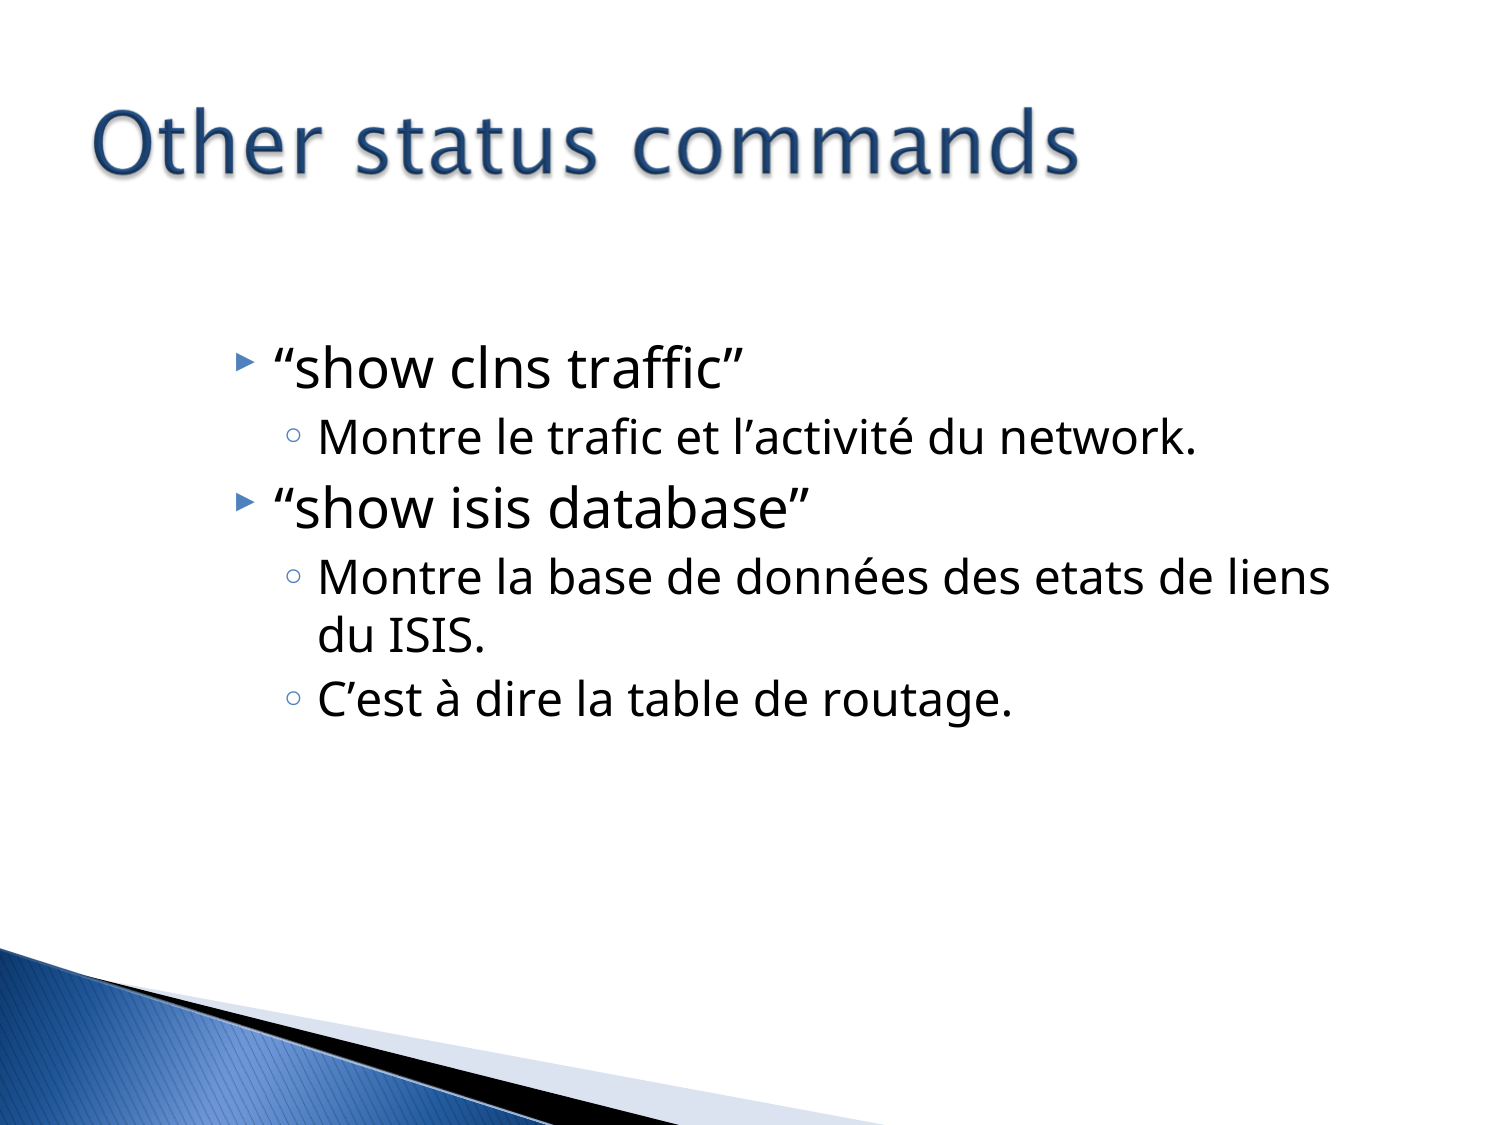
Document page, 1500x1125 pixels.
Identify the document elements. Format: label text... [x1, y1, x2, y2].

text_box [75, 45, 1426, 234]
picture [0, 947, 559, 1125]
list “show clns traffic” Montre le trafic et l’activité du network. “show isis database” Montre la base de données des etats de liens du ISIS. C’est à dire la table de routage. [199, 324, 1350, 1000]
